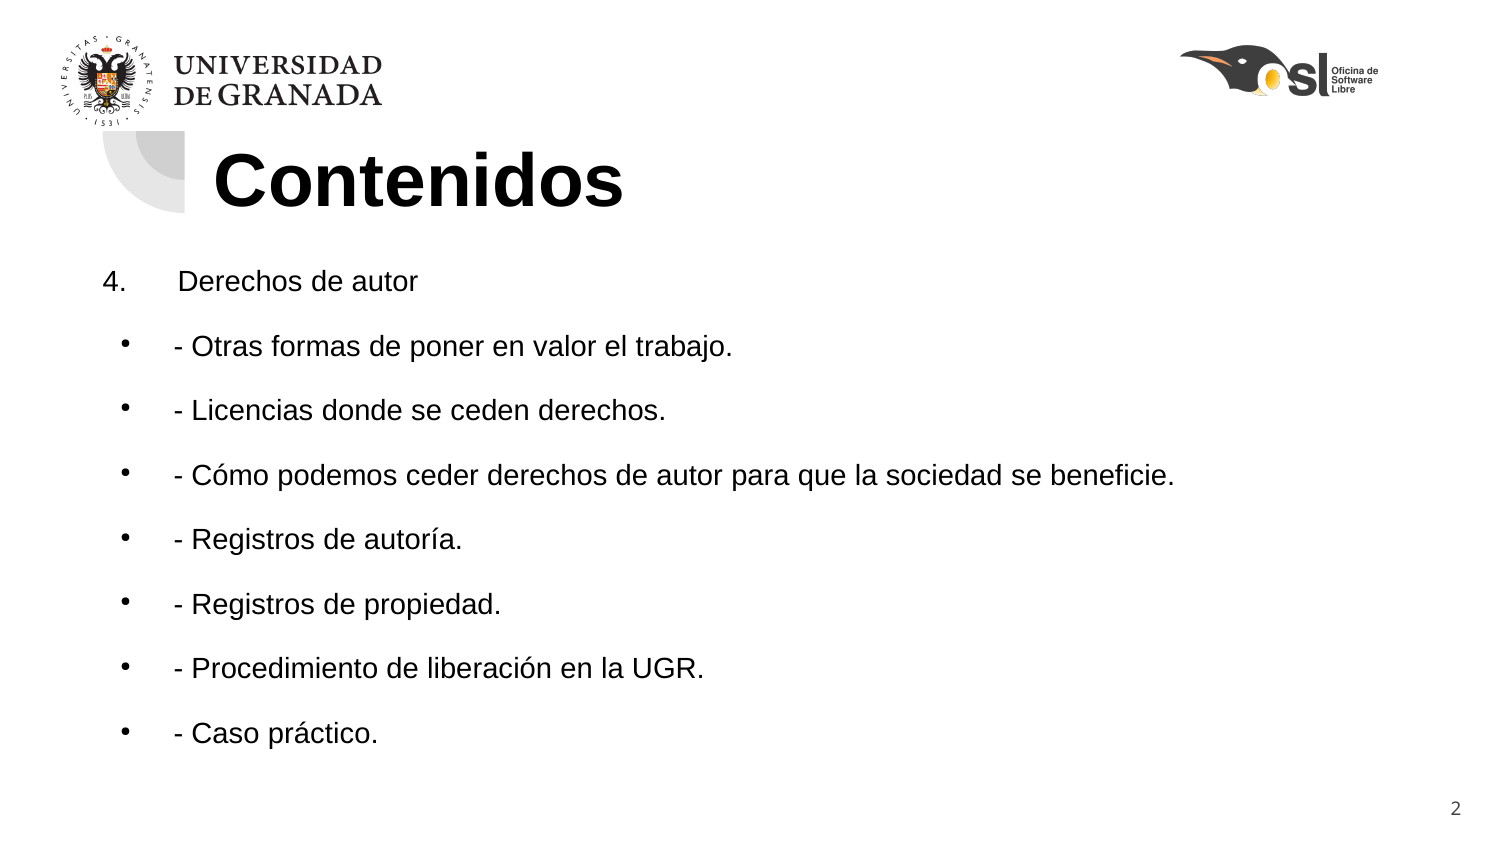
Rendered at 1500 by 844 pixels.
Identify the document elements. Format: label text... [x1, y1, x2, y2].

picture [61, 36, 382, 126]
slide_number <número> [1386, 777, 1477, 842]
list 4. Derechos de autor - Otras formas de poner en valor el trabajo. - Licencias donde se ceden derechos. - Cómo podemos ceder derechos de autor para que la sociedad se beneficie. - Registros de autoría. - Registros de propiedad. - Procedimiento de liberación en la UGR. - Caso práctico. [102, 262, 1404, 797]
title Contenidos [213, 109, 1368, 251]
picture [1176, 25, 1404, 115]
